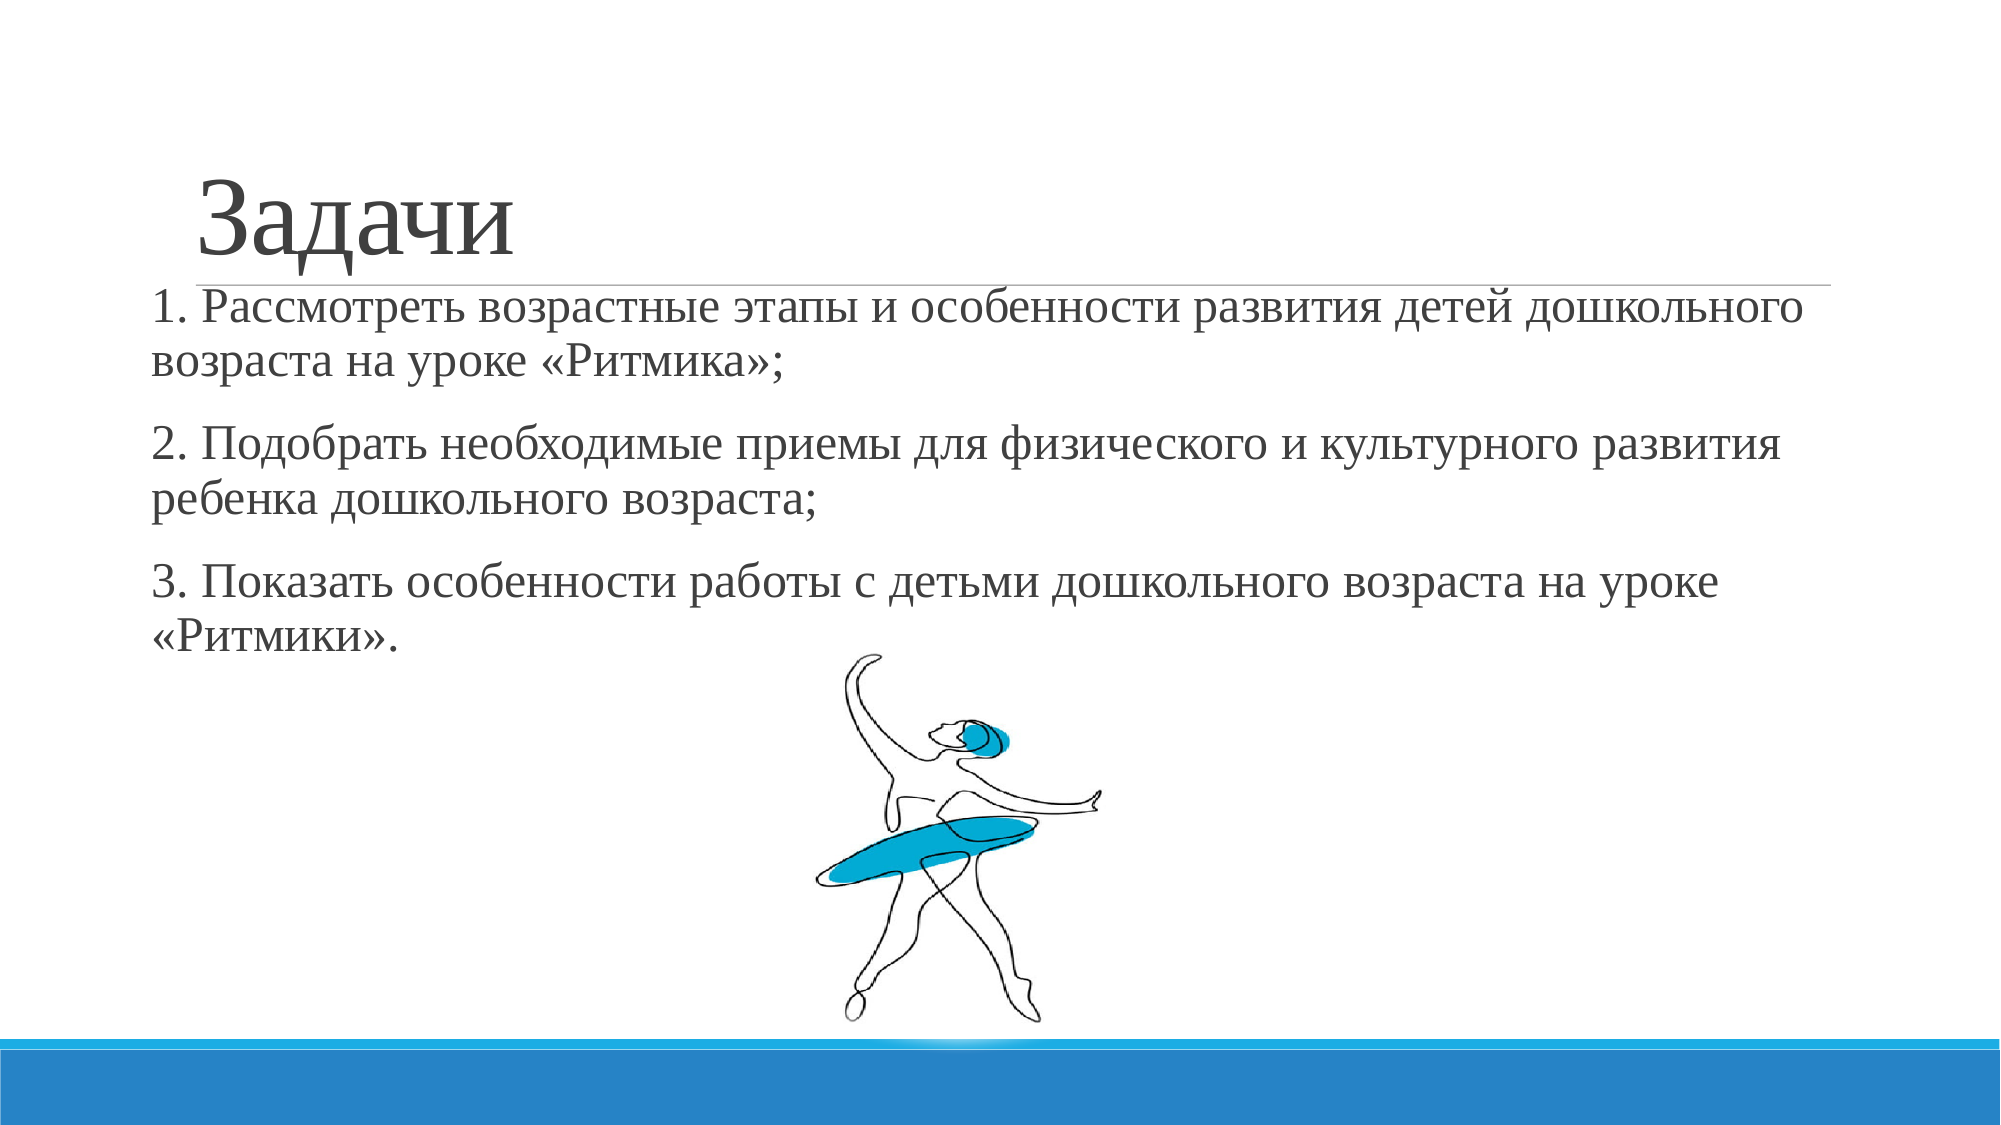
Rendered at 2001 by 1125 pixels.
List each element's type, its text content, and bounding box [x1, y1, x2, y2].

title Задачи [180, 47, 1830, 272]
list 1. Рассмотреть возрастные этапы и особенности развития детей дошкольного возраста на уроке «Ритмика»; 2. Подобрать необходимые приемы для физического и культурного развития ребенка дошкольного возраста; 3. Показать особенности работы с детьми дошкольного возраста на уроке «Ритмики». [136, 272, 1949, 798]
text_box [681, 798, 1236, 1026]
